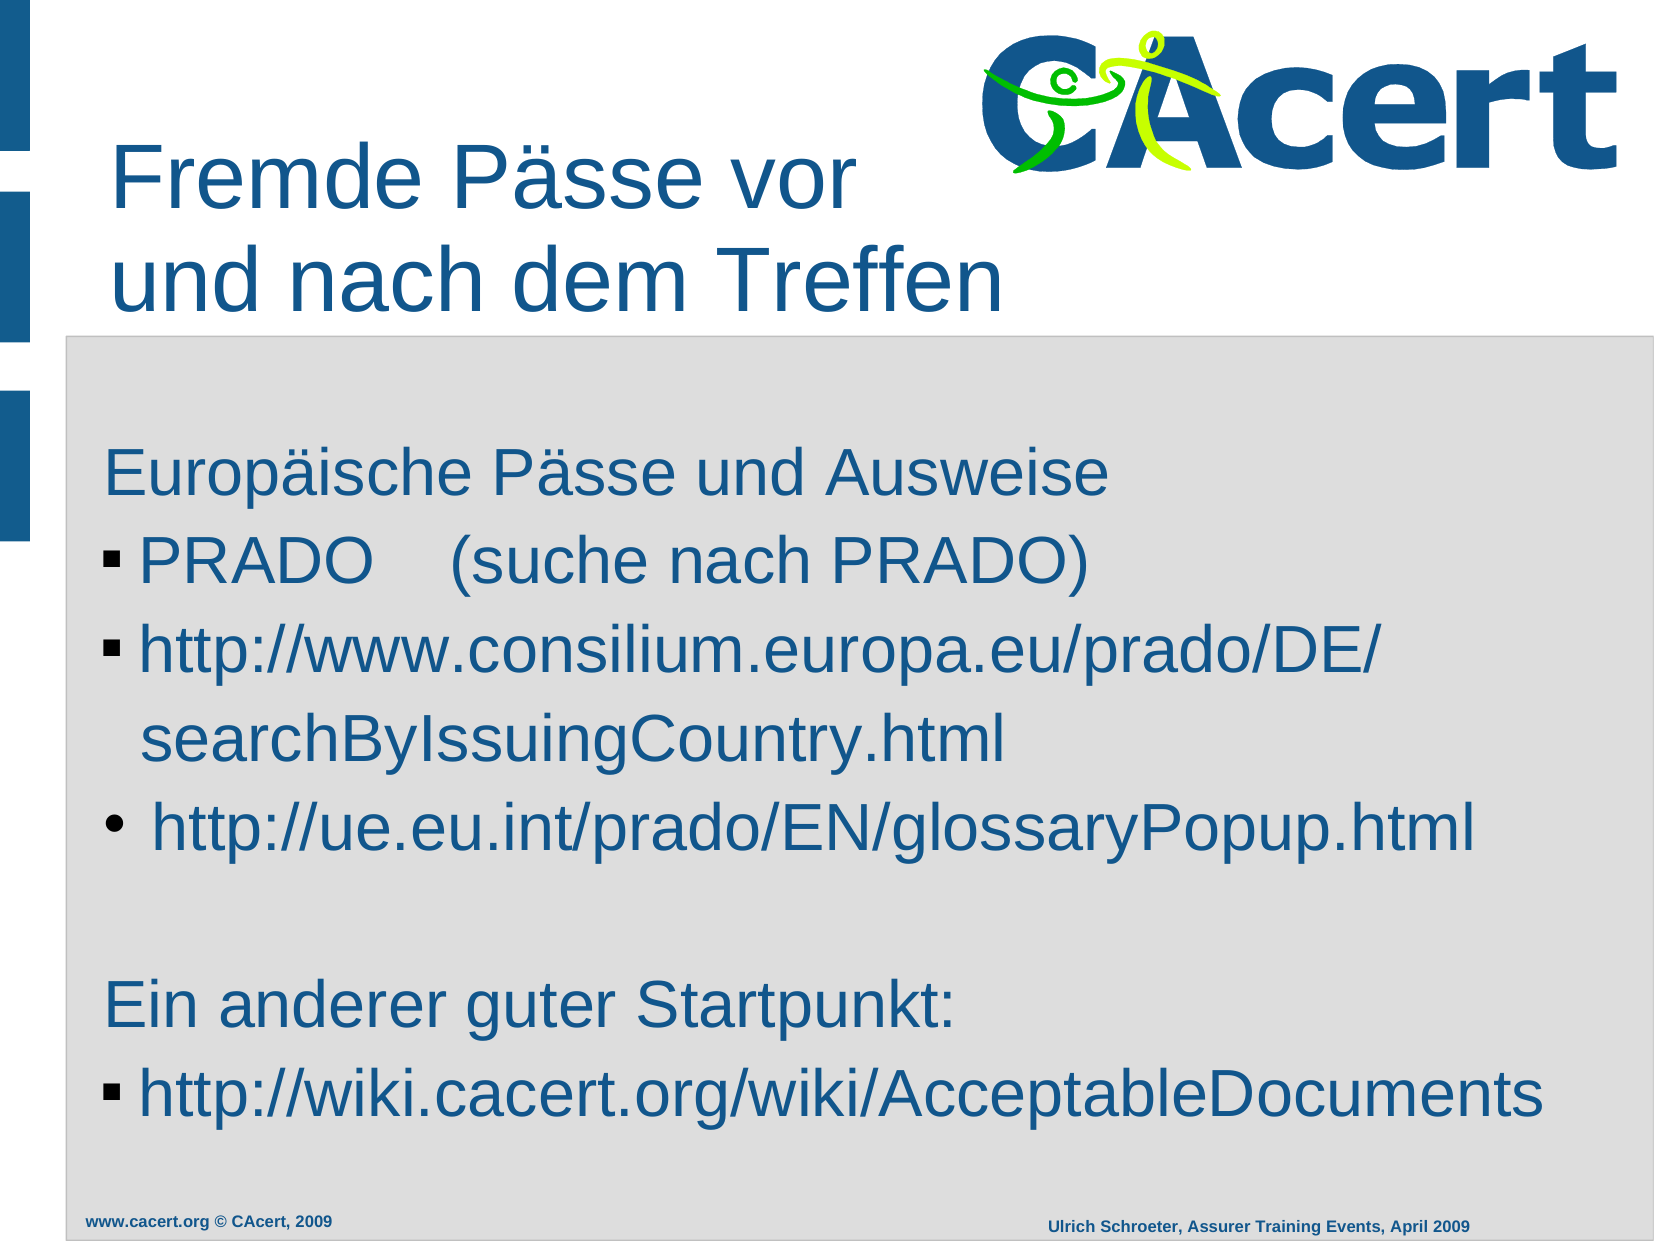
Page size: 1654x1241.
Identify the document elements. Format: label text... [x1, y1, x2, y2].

text_box Fremde Pässe vor und nach dem Treffen [94, 118, 1022, 339]
text_box Europäische Pässe und Ausweise PRADO (suche nach PRADO) http://www.consilium.europa.eu/prado/DE/ searchByIssuingCountry.html http://ue.eu.int/prado/EN/glossaryPopup.html Ein anderer guter Startpunkt: http://wiki.cacert.org/wiki/AcceptableDocuments [88, 413, 1595, 1139]
